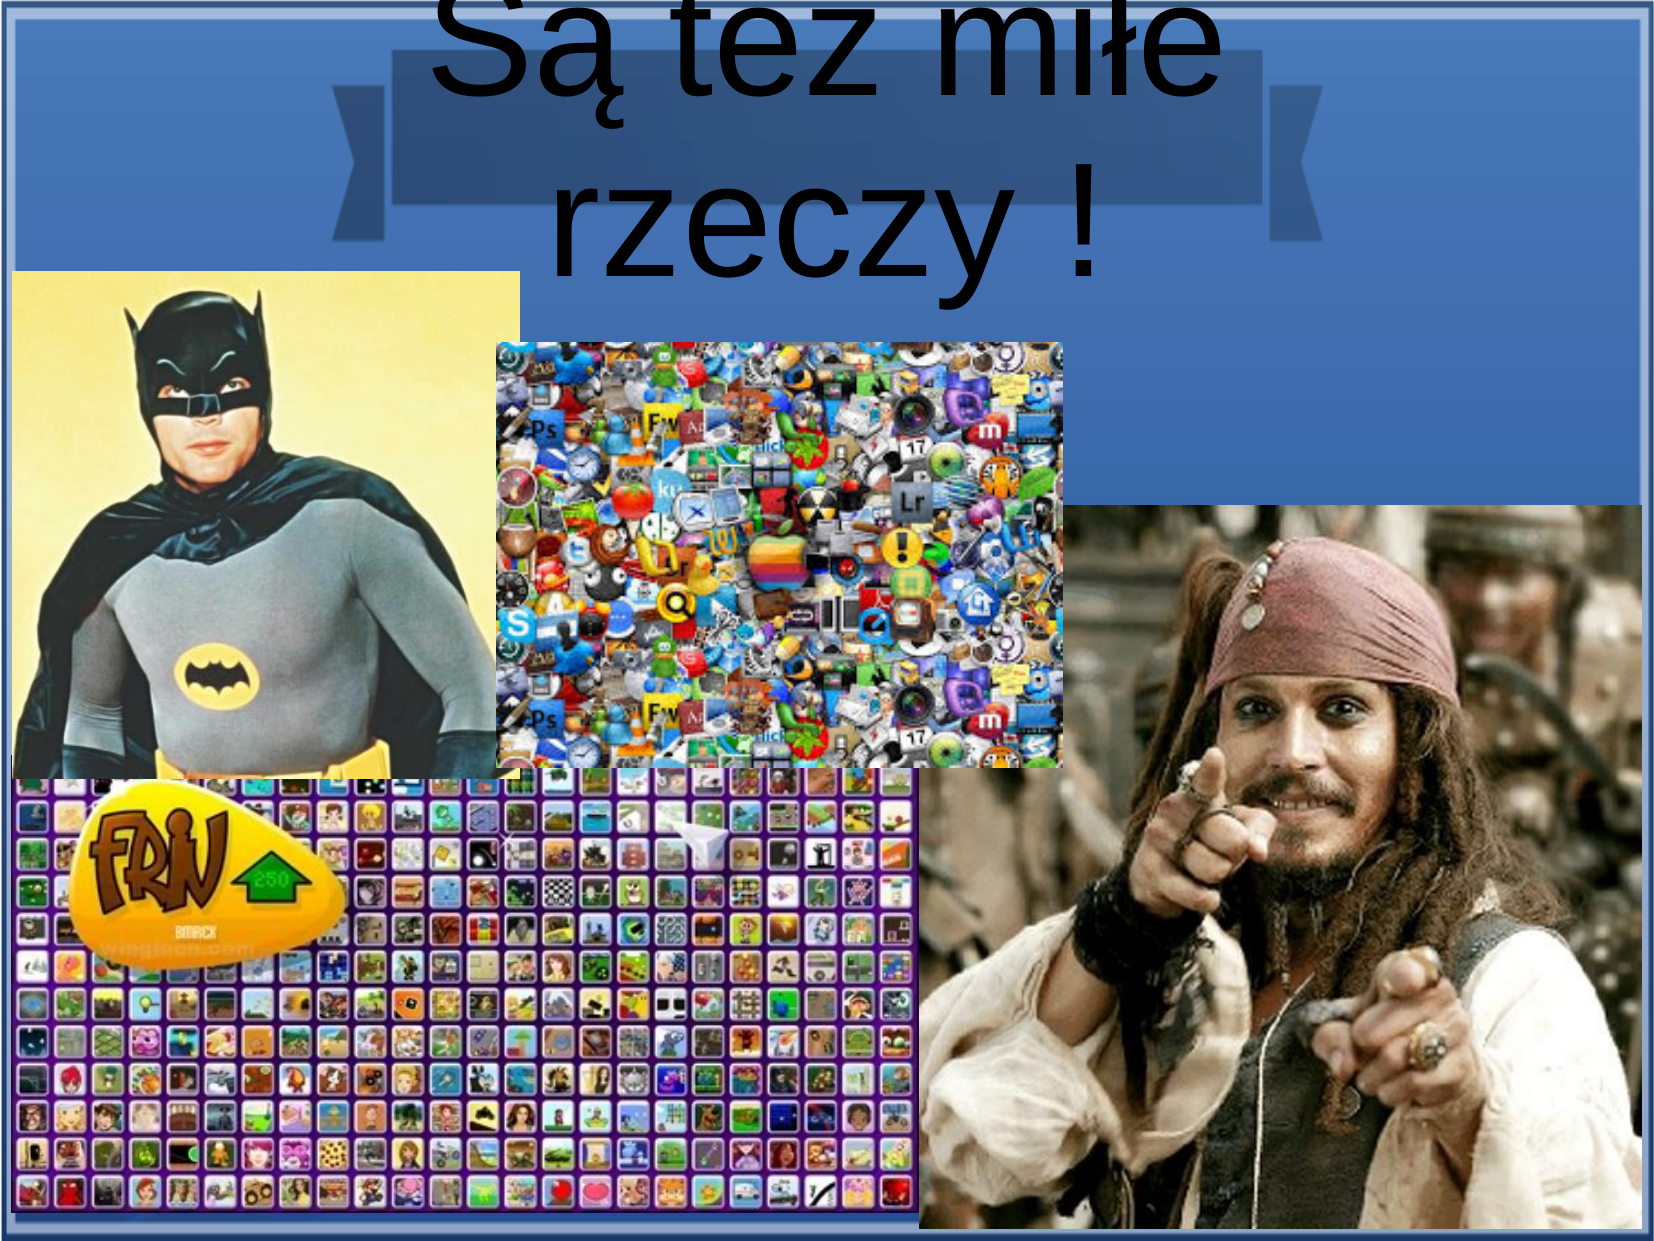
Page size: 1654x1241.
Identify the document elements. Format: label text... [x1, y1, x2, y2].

picture [0, 0, 1654, 1241]
title Są też miłe rzeczy ! [389, 0, 1264, 308]
